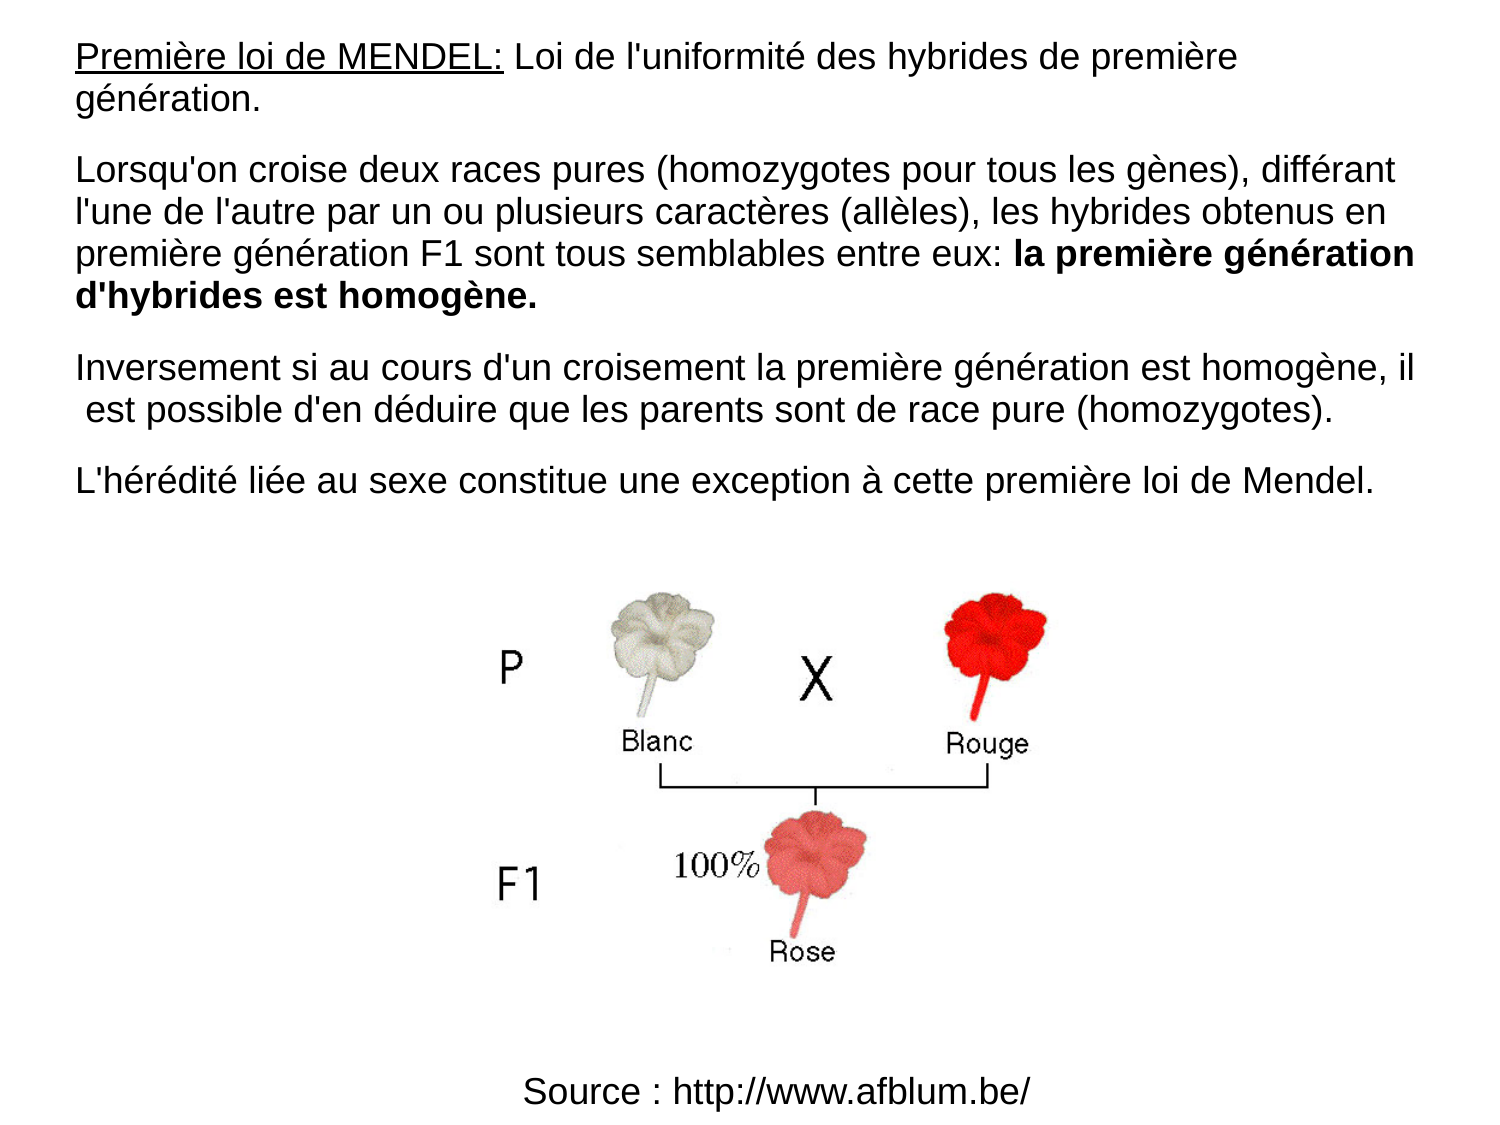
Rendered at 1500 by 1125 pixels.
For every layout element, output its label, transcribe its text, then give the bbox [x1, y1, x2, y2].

list Première loi de MENDEL: Loi de l'uniformité des hybrides de première génération. Lorsqu'on croise deux races pures (homozygotes pour tous les gènes), différant l'une de l'autre par un ou plusieurs caractères (allèles), les hybrides obtenus en première génération F1 sont tous semblables entre eux: la première génération d'hybrides est homogène. Inversement si au cours d'un croisement la première génération est homogène, il est possible d'en déduire que les parents sont de race pure (homozygotes). L'hérédité liée au sexe constitue une exception à cette première loi de Mendel. [75, 35, 1425, 916]
text_box Source : http://www.afblum.be/ [507, 1062, 1264, 1120]
picture [472, 572, 1092, 993]
